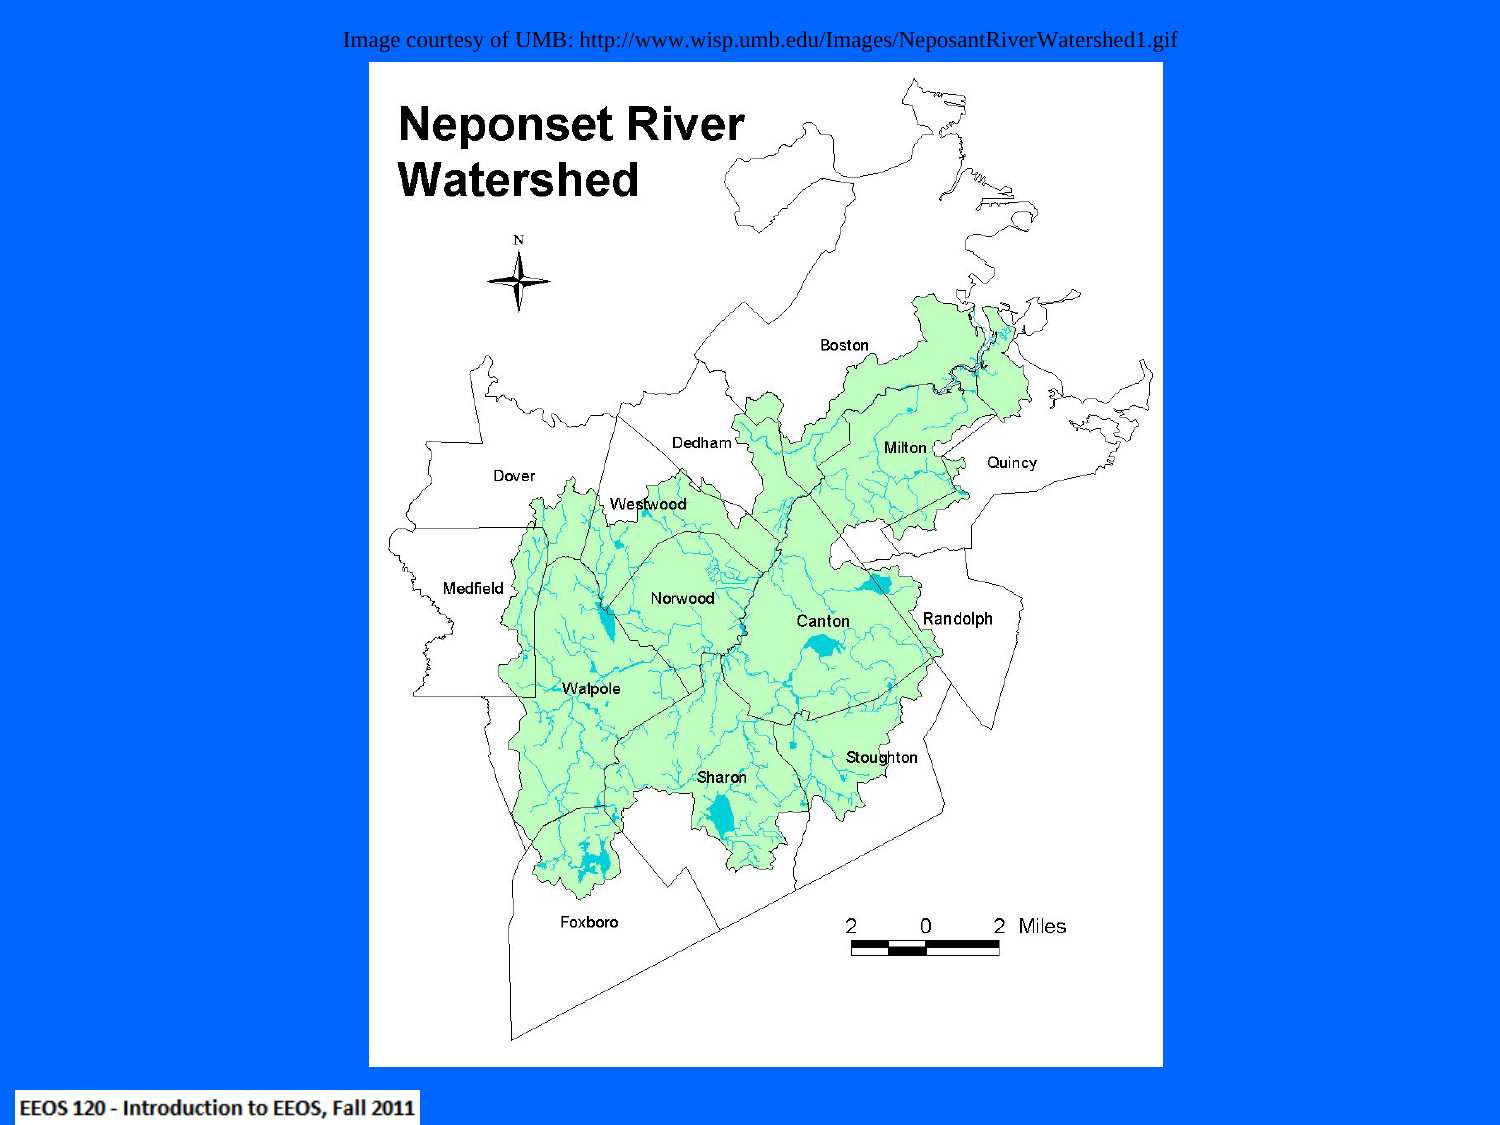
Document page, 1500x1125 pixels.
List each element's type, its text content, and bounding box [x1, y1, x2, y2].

picture [15, 1090, 420, 1125]
chart [369, 62, 1163, 1067]
text_box Image courtesy of UMB: http://www.wisp.umb.edu/Images/NeposantRiverWatershed1.gif [328, 17, 1195, 61]
